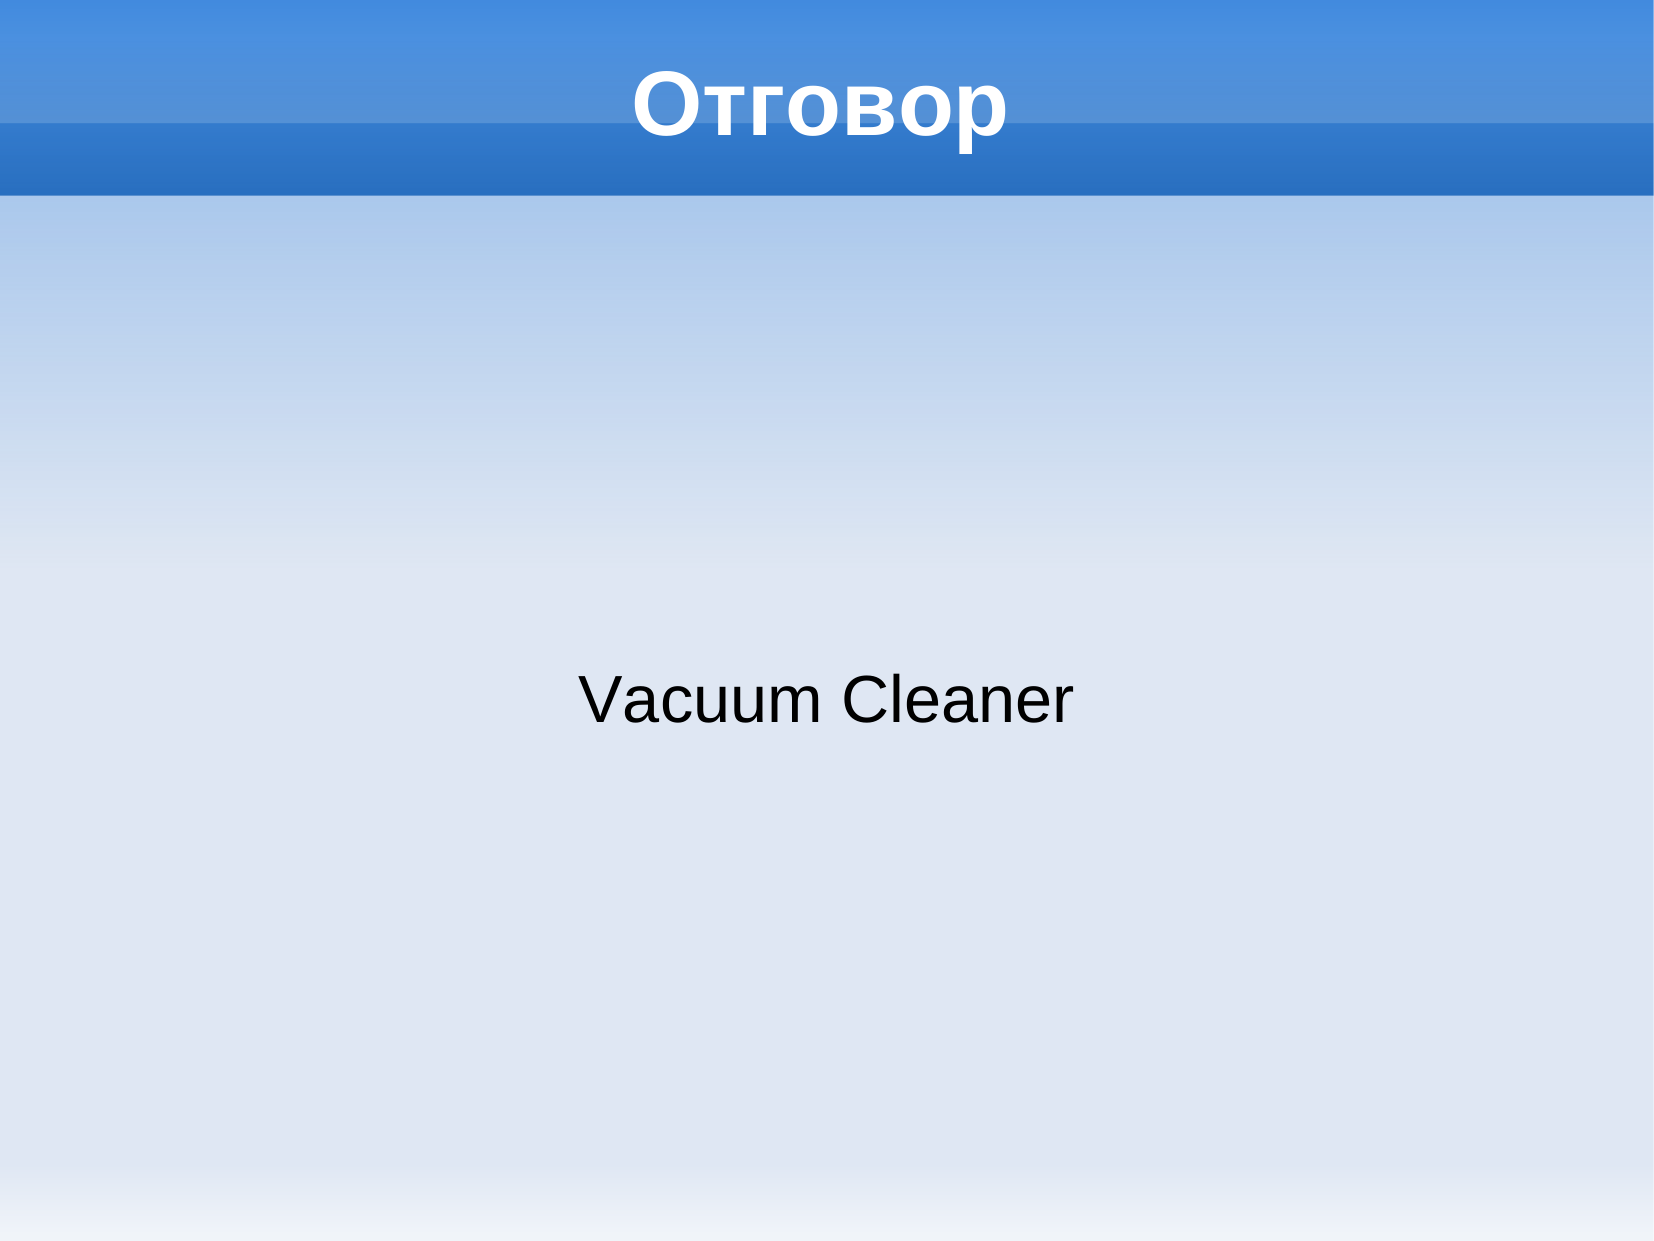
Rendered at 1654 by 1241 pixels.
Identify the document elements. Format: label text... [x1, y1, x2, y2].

title Отговор [76, 7, 1565, 200]
subtitle Vacuum Cleaner [82, 297, 1571, 1102]
picture [0, 0, 1654, 1241]
